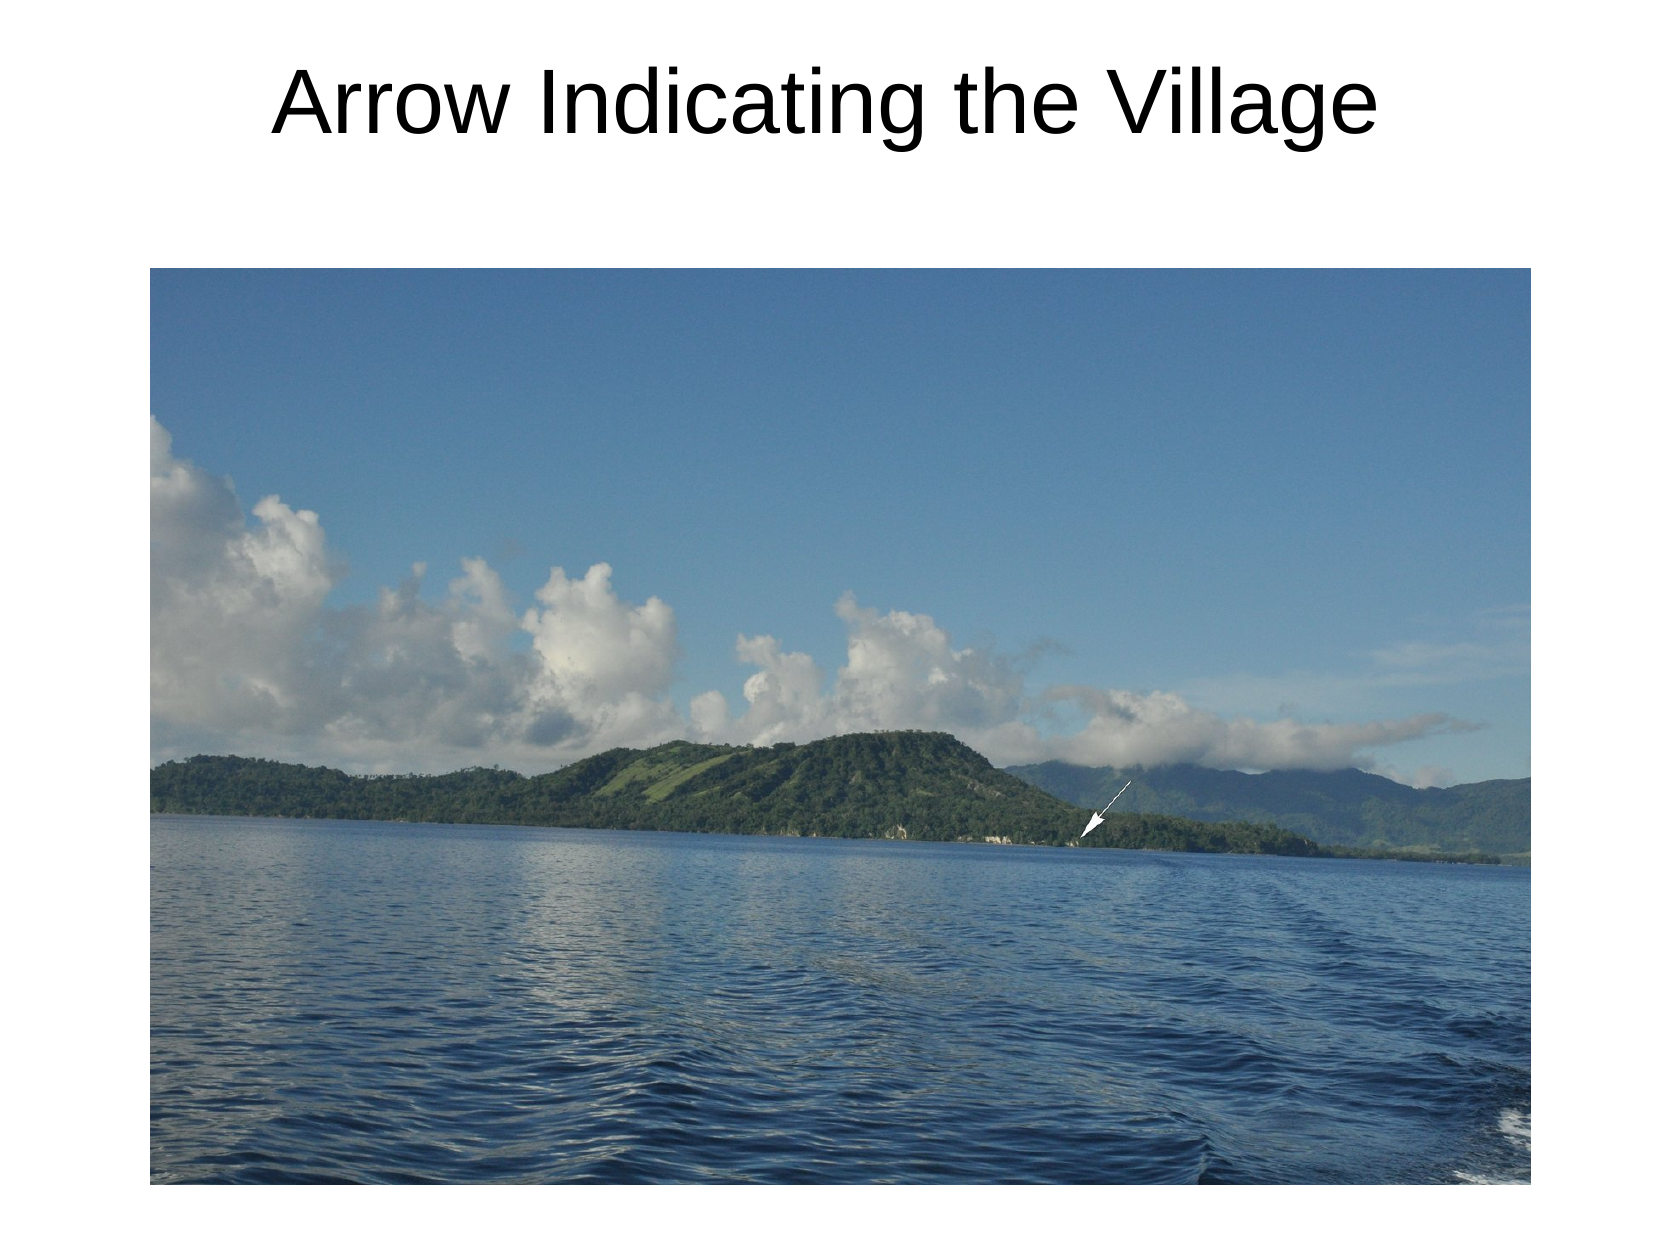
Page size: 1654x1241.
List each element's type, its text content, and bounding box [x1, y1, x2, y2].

picture [150, 268, 1531, 1186]
title Arrow Indicating the Village [82, 49, 1571, 257]
